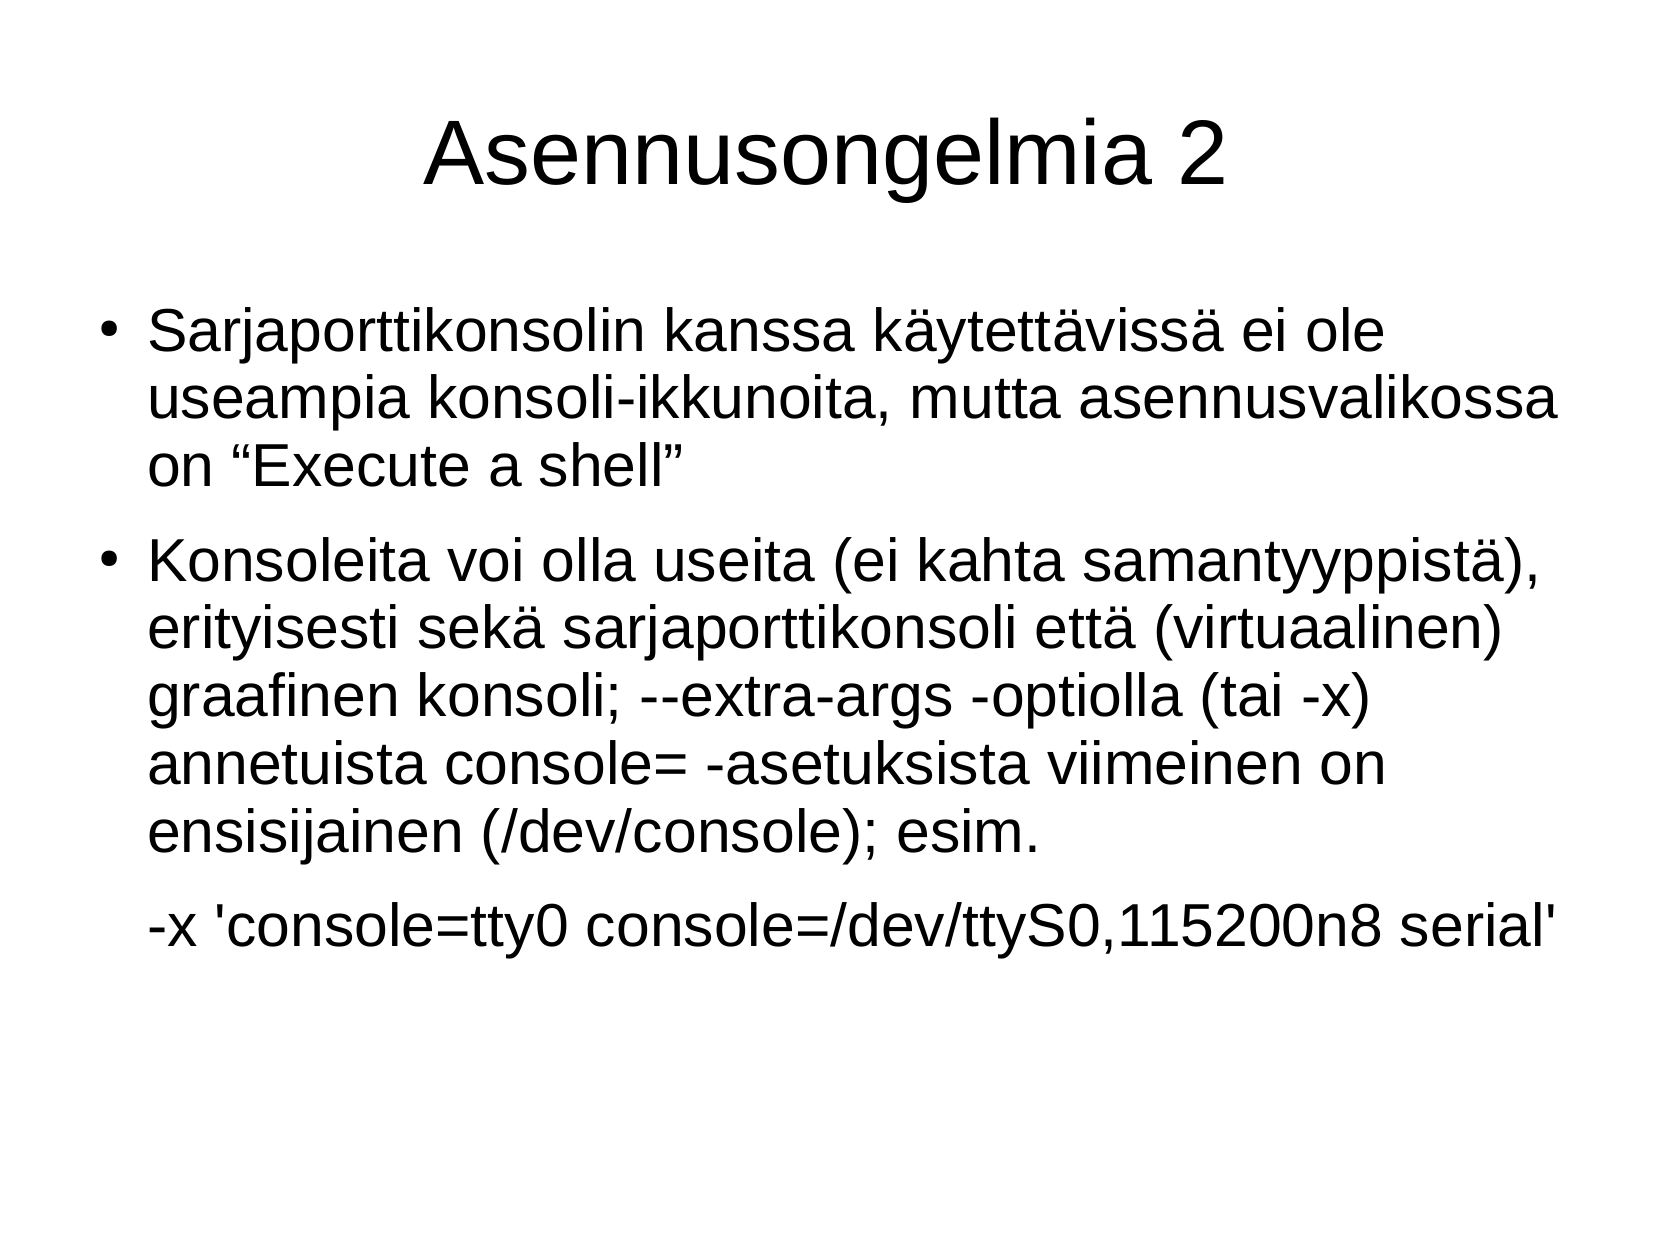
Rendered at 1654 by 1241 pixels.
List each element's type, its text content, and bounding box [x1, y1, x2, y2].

title Asennusongelmia 2 [82, 49, 1571, 257]
list Sarjaporttikonsolin kanssa käytettävissä ei ole useampia konsoli-ikkunoita, mutta asennusvalikossa on “Execute a shell” Konsoleita voi olla useita (ei kahta samantyyppistä), erityisesti sekä sarjaporttikonsoli että (virtuaalinen) graafinen konsoli; --extra-args -optiolla (tai -x) annetuista console= -asetuksista viimeinen on ensisijainen (/dev/console); esim. -x 'console=tty0 console=/dev/ttyS0,115200n8 serial' [82, 296, 1571, 1016]
